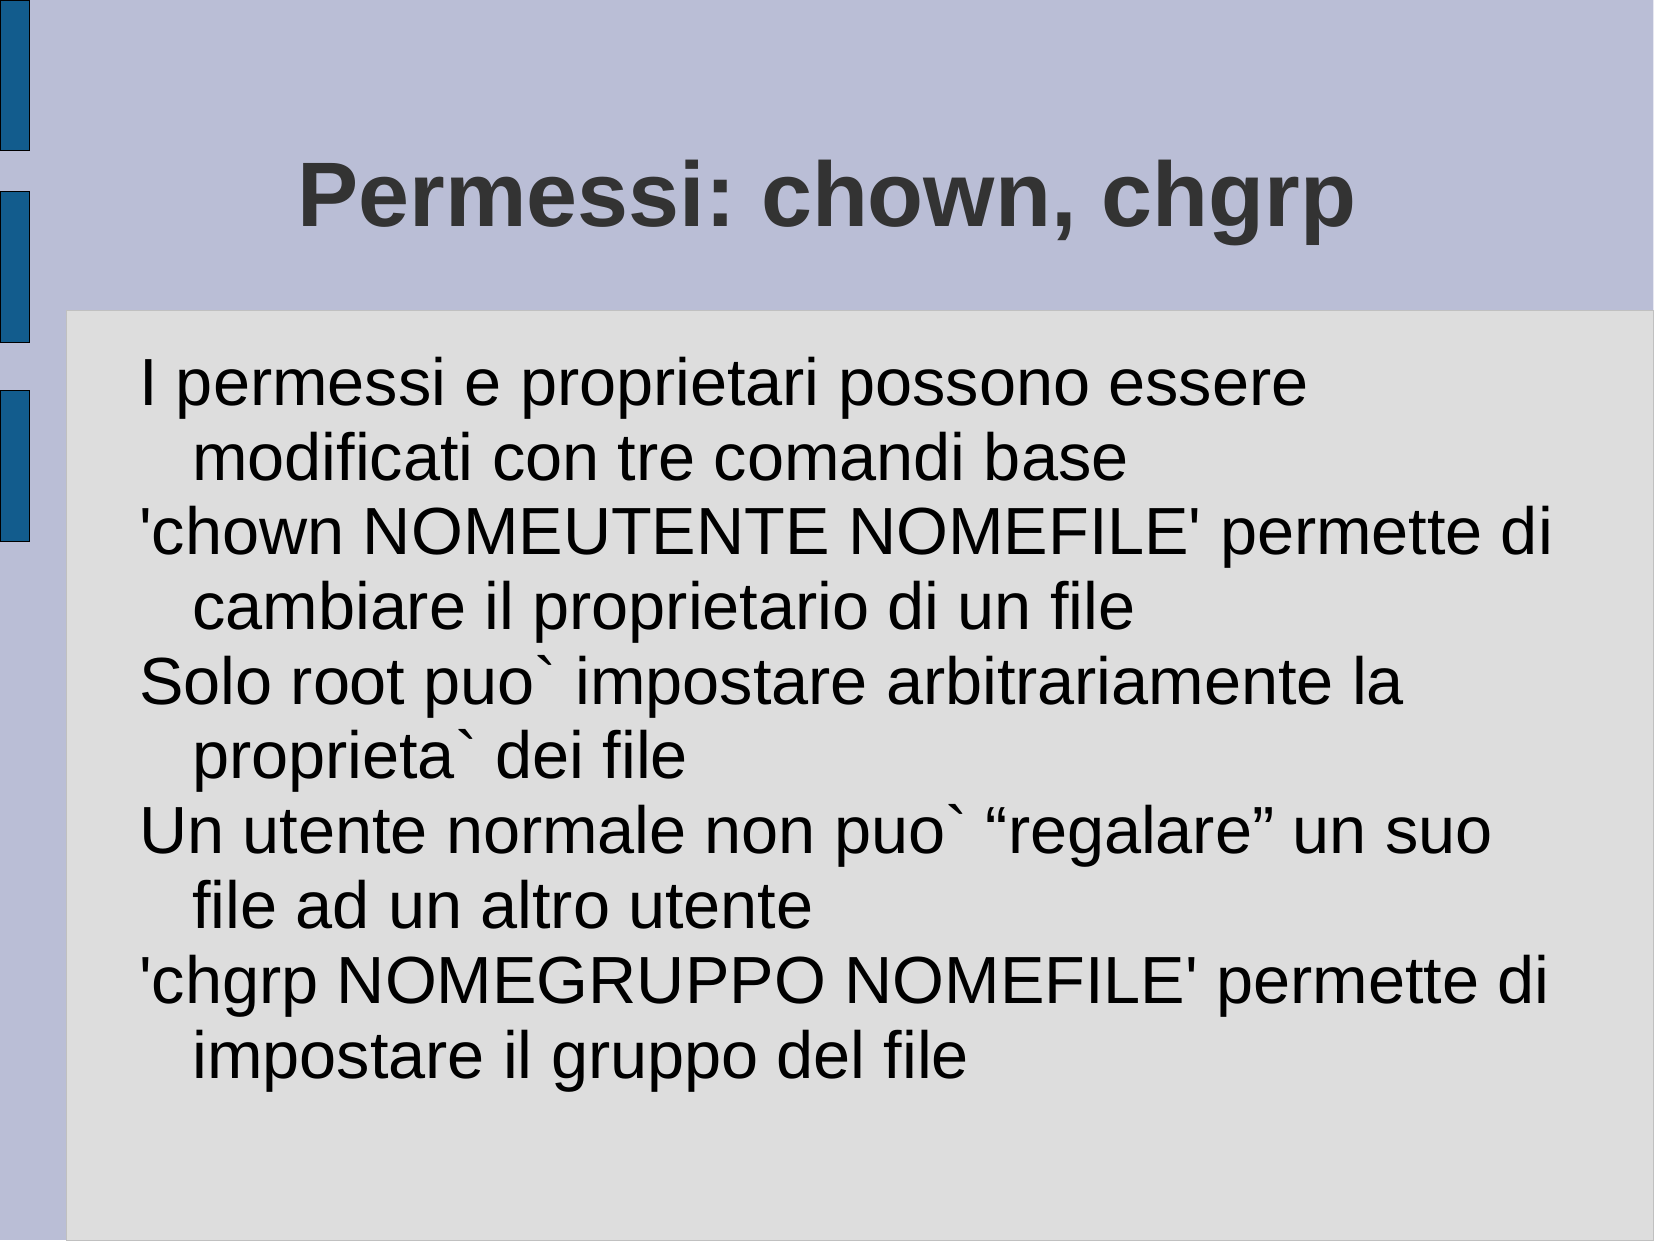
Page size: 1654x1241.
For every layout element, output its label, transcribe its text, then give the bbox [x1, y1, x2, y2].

list I permessi e proprietari possono essere modificati con tre comandi base 'chown NOMEUTENTE NOMEFILE' permette di cambiare il proprietario di un file Solo root puo` impostare arbitrariamente la proprieta` dei file Un utente normale non puo` “regalare” un suo file ad un altro utente 'chgrp NOMEGRUPPO NOMEFILE' permette di impostare il gruppo del file [121, 344, 1595, 1182]
title Permessi: chown, chgrp [121, 91, 1534, 299]
